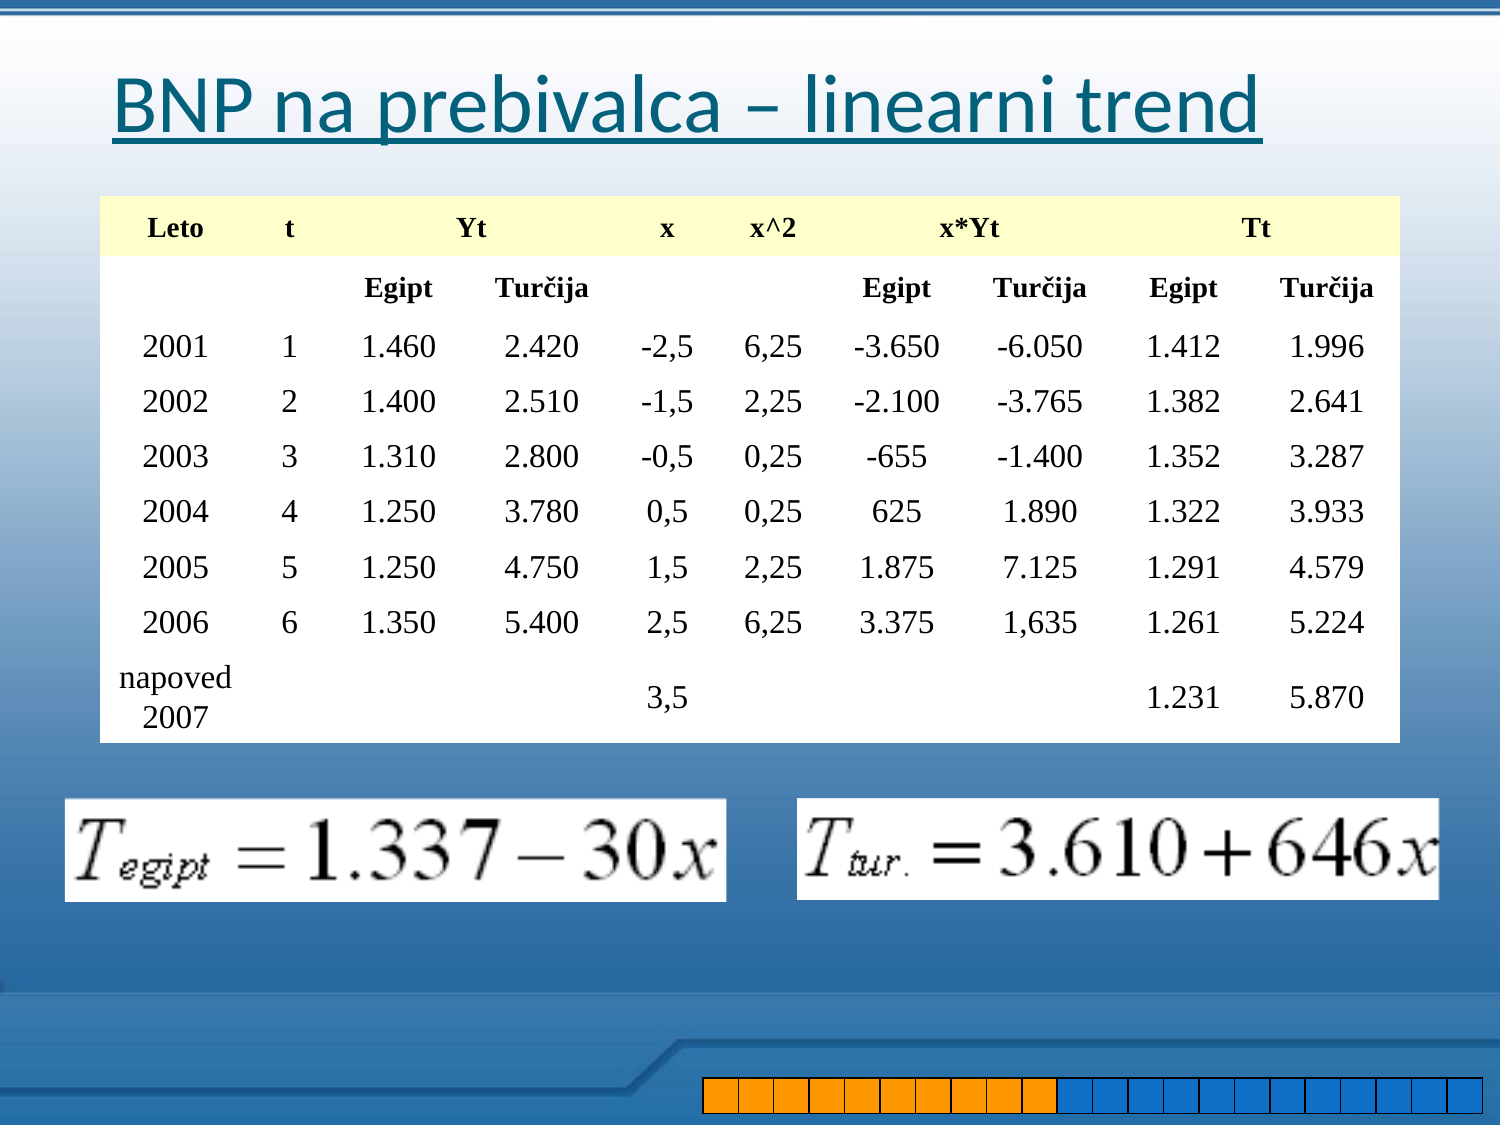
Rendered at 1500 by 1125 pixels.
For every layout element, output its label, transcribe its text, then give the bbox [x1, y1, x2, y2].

table_cell 2.420 [469, 316, 615, 371]
table_cell 3.780 [469, 482, 615, 537]
table_cell [251, 648, 328, 743]
table_cell Egipt [827, 256, 967, 316]
table_cell [100, 256, 251, 316]
table_cell -3.650 [827, 316, 967, 371]
table_cell 2.800 [469, 427, 615, 482]
table_cell Egipt [328, 256, 469, 316]
table_cell 2 [251, 371, 328, 427]
table_cell [615, 256, 720, 316]
table_cell 4.750 [469, 537, 615, 593]
table_cell -2.100 [827, 371, 967, 427]
table_cell 5.400 [469, 593, 615, 648]
table_cell Turčija [1254, 256, 1400, 316]
table_cell 625 [827, 482, 967, 537]
table_cell [251, 256, 328, 316]
table_cell 1.250 [328, 482, 469, 537]
table_cell Turčija [469, 256, 615, 316]
table_cell [720, 648, 827, 743]
table_cell 1.400 [328, 371, 469, 427]
table_cell 2,25 [720, 537, 827, 593]
table_cell 2004 [100, 482, 251, 537]
table_cell 1.890 [967, 482, 1113, 537]
table_cell 0,25 [720, 482, 827, 537]
table_cell 3.375 [827, 593, 967, 648]
table_cell [720, 256, 827, 316]
table_cell -3.765 [967, 371, 1113, 427]
table_cell 2001 [100, 316, 251, 371]
table_cell 1.460 [328, 316, 469, 371]
table_cell 3,5 [615, 648, 720, 743]
table_cell 4 [251, 482, 328, 537]
table_header Tt [1113, 196, 1400, 256]
table_cell 0,5 [615, 482, 720, 537]
table_cell 2002 [100, 371, 251, 427]
table_cell [469, 648, 615, 743]
table_cell 3.287 [1254, 427, 1400, 482]
table_cell [827, 648, 967, 743]
table_cell 3.933 [1254, 482, 1400, 537]
table_cell 2003 [100, 427, 251, 482]
table_cell 6,25 [720, 593, 827, 648]
table_cell -0,5 [615, 427, 720, 482]
table_cell 2.510 [469, 371, 615, 427]
title BNP na prebivalca – linearni trend [112, 41, 1400, 150]
table_cell 1.996 [1254, 316, 1400, 371]
table_cell 1.310 [328, 427, 469, 482]
table_cell 3 [251, 427, 328, 482]
table_cell -6.050 [967, 316, 1113, 371]
picture [0, 0, 1500, 1125]
table_cell -1,5 [615, 371, 720, 427]
table_cell 1.412 [1113, 316, 1254, 371]
table_cell 5.224 [1254, 593, 1400, 648]
table_cell 1.350 [328, 593, 469, 648]
table_cell 6 [251, 593, 328, 648]
table_cell 1.261 [1113, 593, 1254, 648]
table_cell 1.291 [1113, 537, 1254, 593]
table_cell Egipt [1113, 256, 1254, 316]
table_cell 2.641 [1254, 371, 1400, 427]
table_cell 1.382 [1113, 371, 1254, 427]
table_cell 7.125 [967, 537, 1113, 593]
table_header Leto [100, 196, 251, 256]
table_cell 4.579 [1254, 537, 1400, 593]
text_box [702, 1077, 1483, 1114]
table_cell -655 [827, 427, 967, 482]
table_cell 1.875 [827, 537, 967, 593]
table_cell 2,25 [720, 371, 827, 427]
table_cell 1.231 [1113, 648, 1254, 743]
table_cell Turčija [967, 256, 1113, 316]
table_cell 2006 [100, 593, 251, 648]
table_cell 1.352 [1113, 427, 1254, 482]
table_cell 2,5 [615, 593, 720, 648]
table_cell 1.322 [1113, 482, 1254, 537]
table_cell 5 [251, 537, 328, 593]
table_cell -2,5 [615, 316, 720, 371]
table_cell 2005 [100, 537, 251, 593]
table_cell -1.400 [967, 427, 1113, 482]
table_cell 5.870 [1254, 648, 1400, 743]
table_cell [328, 648, 469, 743]
table_header Yt [328, 196, 615, 256]
table_cell 1,5 [615, 537, 720, 593]
table_cell napoved 2007 [100, 648, 251, 743]
table_cell 1.250 [328, 537, 469, 593]
table_cell 1,635 [967, 593, 1113, 648]
table_cell 6,25 [720, 316, 827, 371]
table_header x [615, 196, 720, 256]
table_header x^2 [720, 196, 827, 256]
table_header x*Yt [827, 196, 1113, 256]
table_cell [967, 648, 1113, 743]
table_header t [251, 196, 328, 256]
table_cell 1 [251, 316, 328, 371]
table_cell 0,25 [720, 427, 827, 482]
